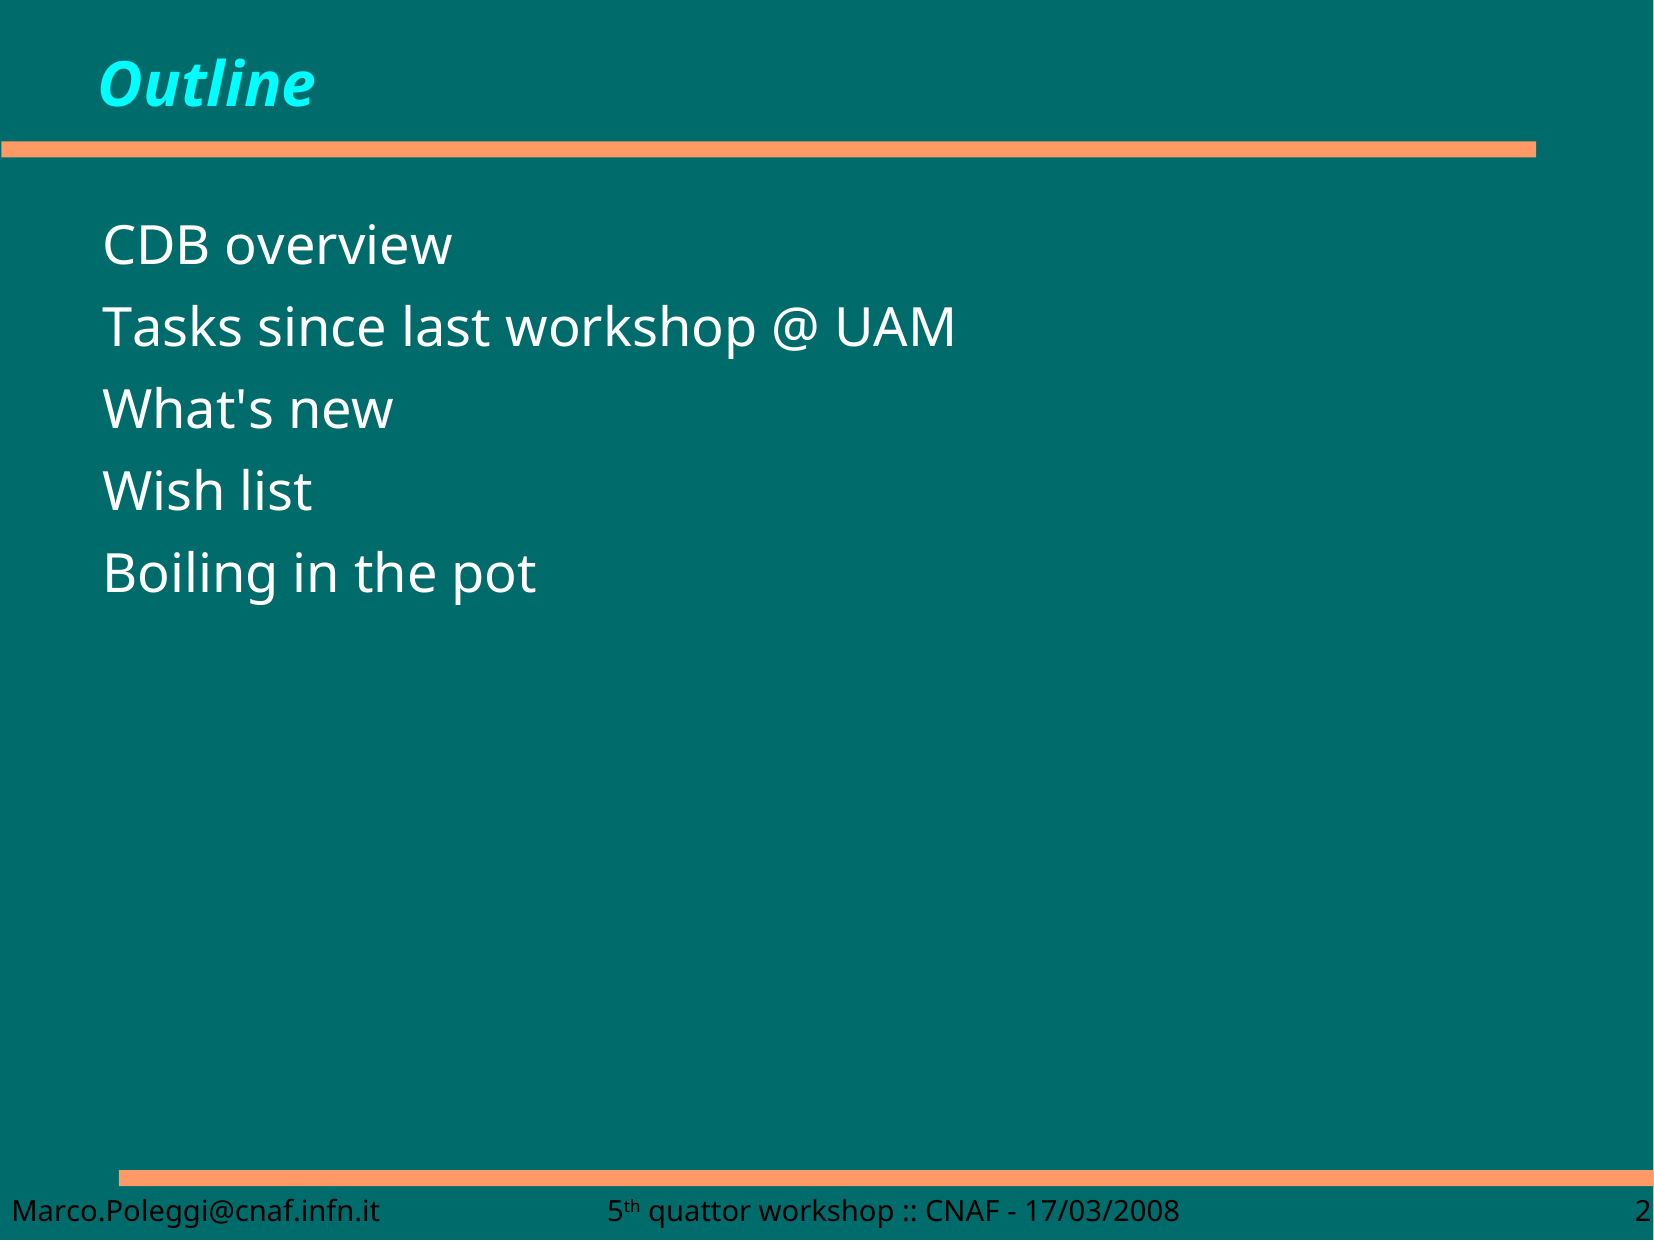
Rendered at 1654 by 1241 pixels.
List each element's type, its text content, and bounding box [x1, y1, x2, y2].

list CDB overview Tasks since last workshop @ UAM What's new Wish list Boiling in the pot [84, 208, 1583, 570]
title Outline [97, 35, 1510, 130]
